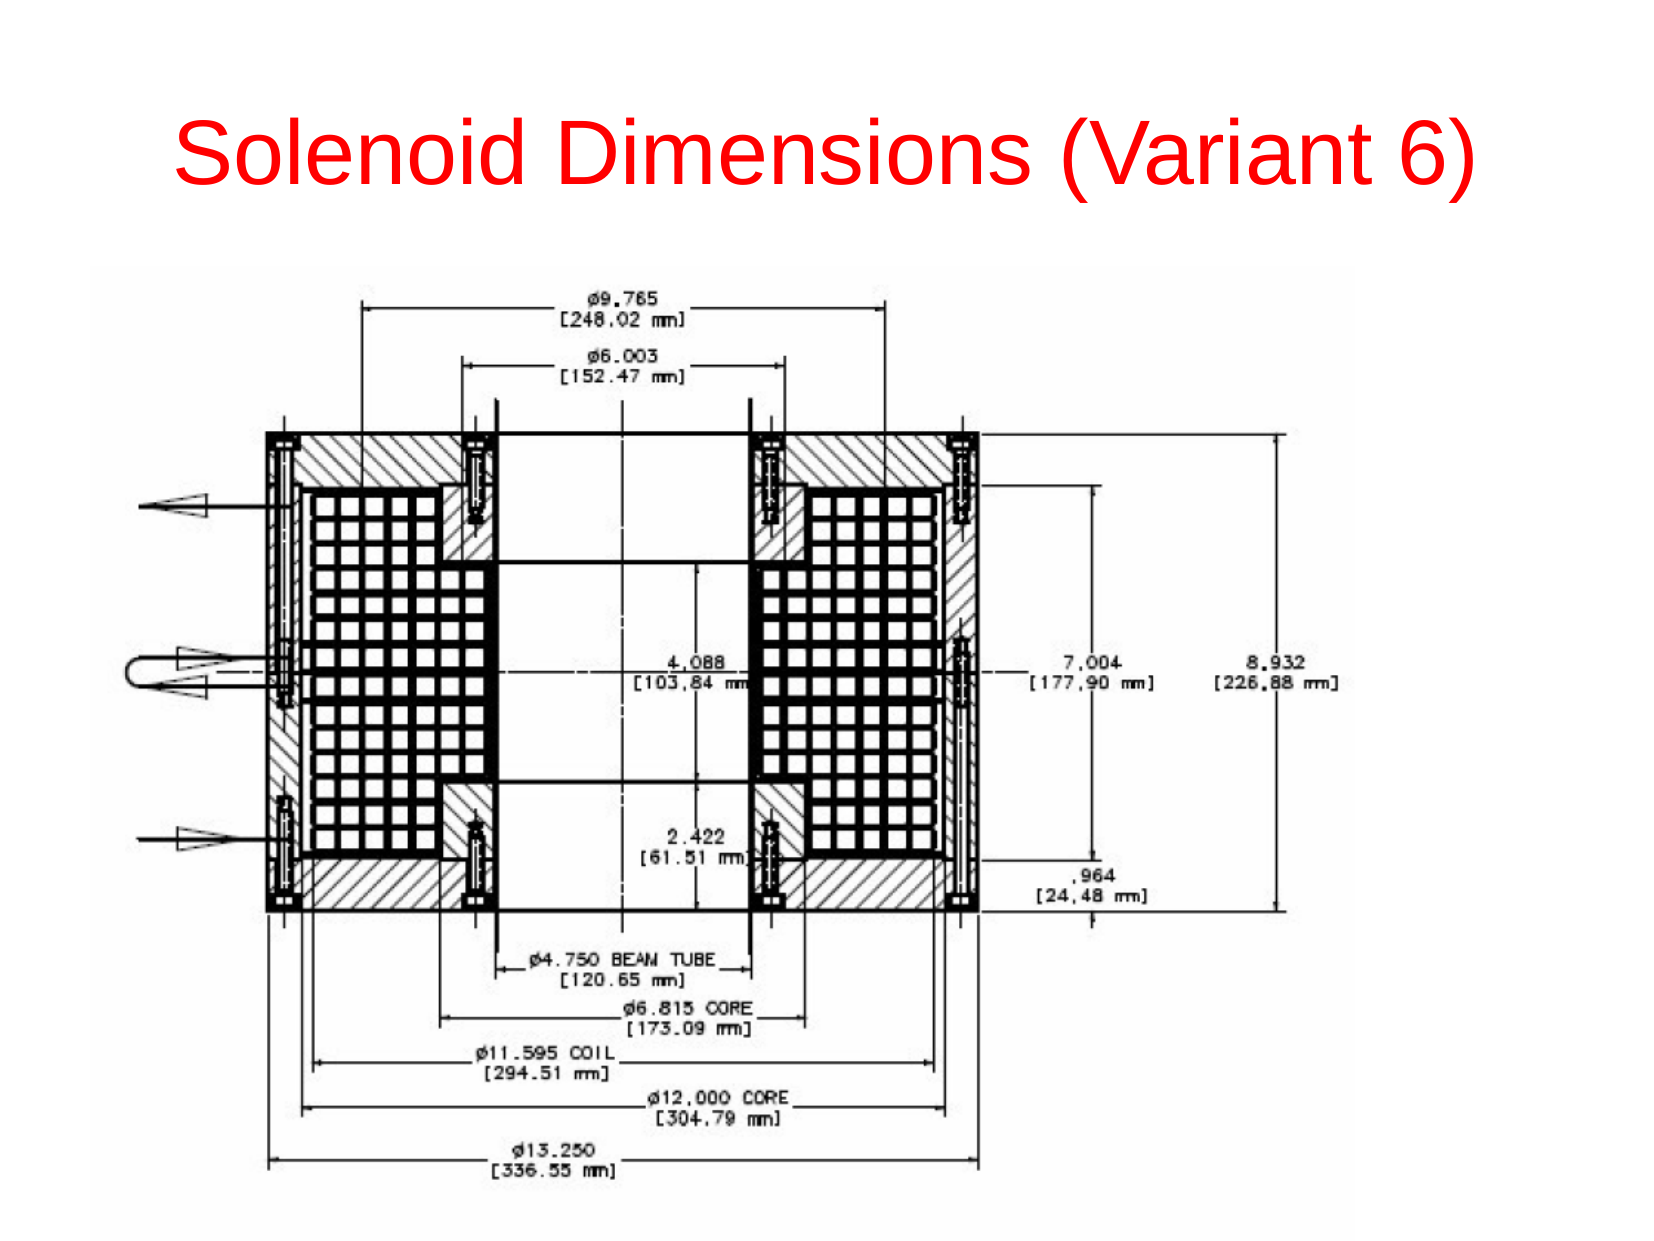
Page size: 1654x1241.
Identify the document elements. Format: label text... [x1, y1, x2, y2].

title Solenoid Dimensions (Variant 6) [82, 56, 1571, 250]
picture [90, 217, 1384, 1241]
